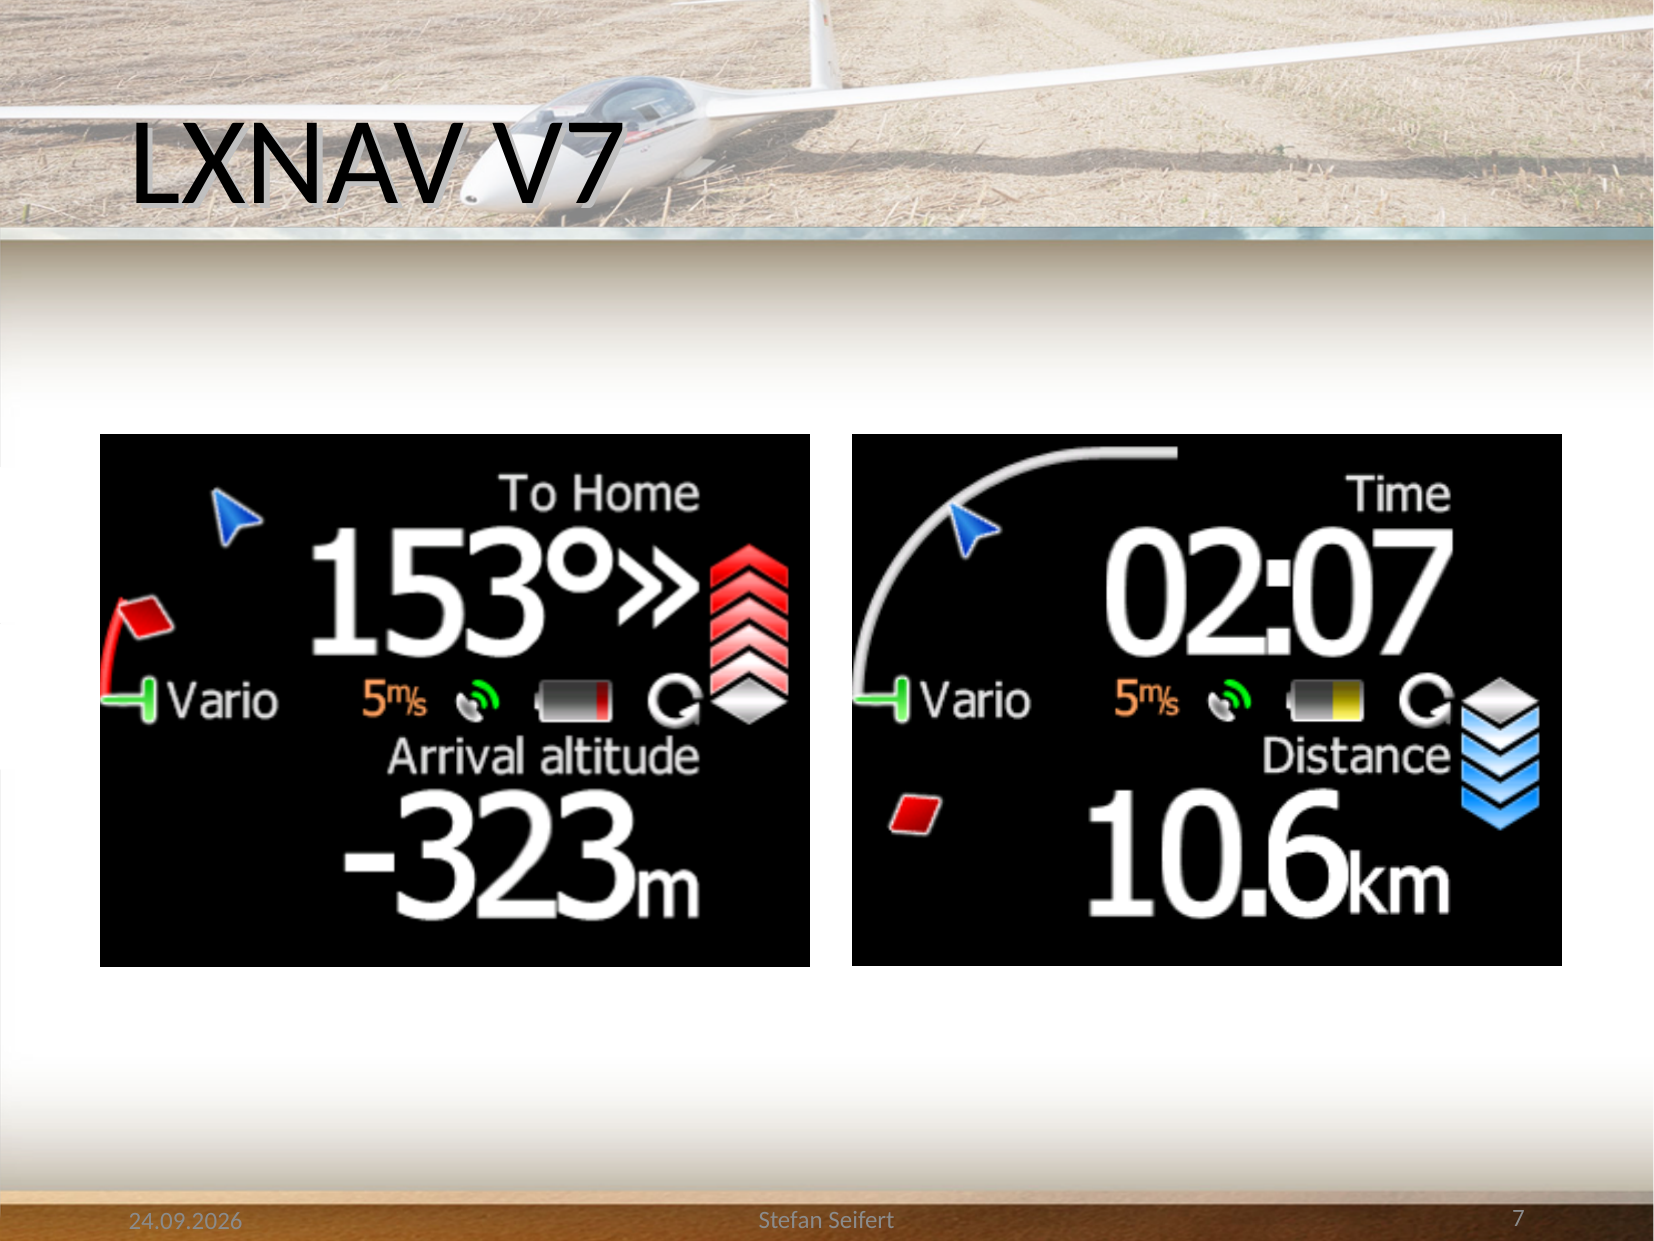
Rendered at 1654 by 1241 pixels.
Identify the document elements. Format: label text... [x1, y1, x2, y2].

picture [0, 0, 1654, 1241]
title LXNAV V7 [113, 33, 1540, 273]
footer Stefan Seifert [547, 1192, 1106, 1241]
slide_number 26.02.2015 [113, 1192, 486, 1241]
slide_number <number> [1167, 1192, 1540, 1241]
